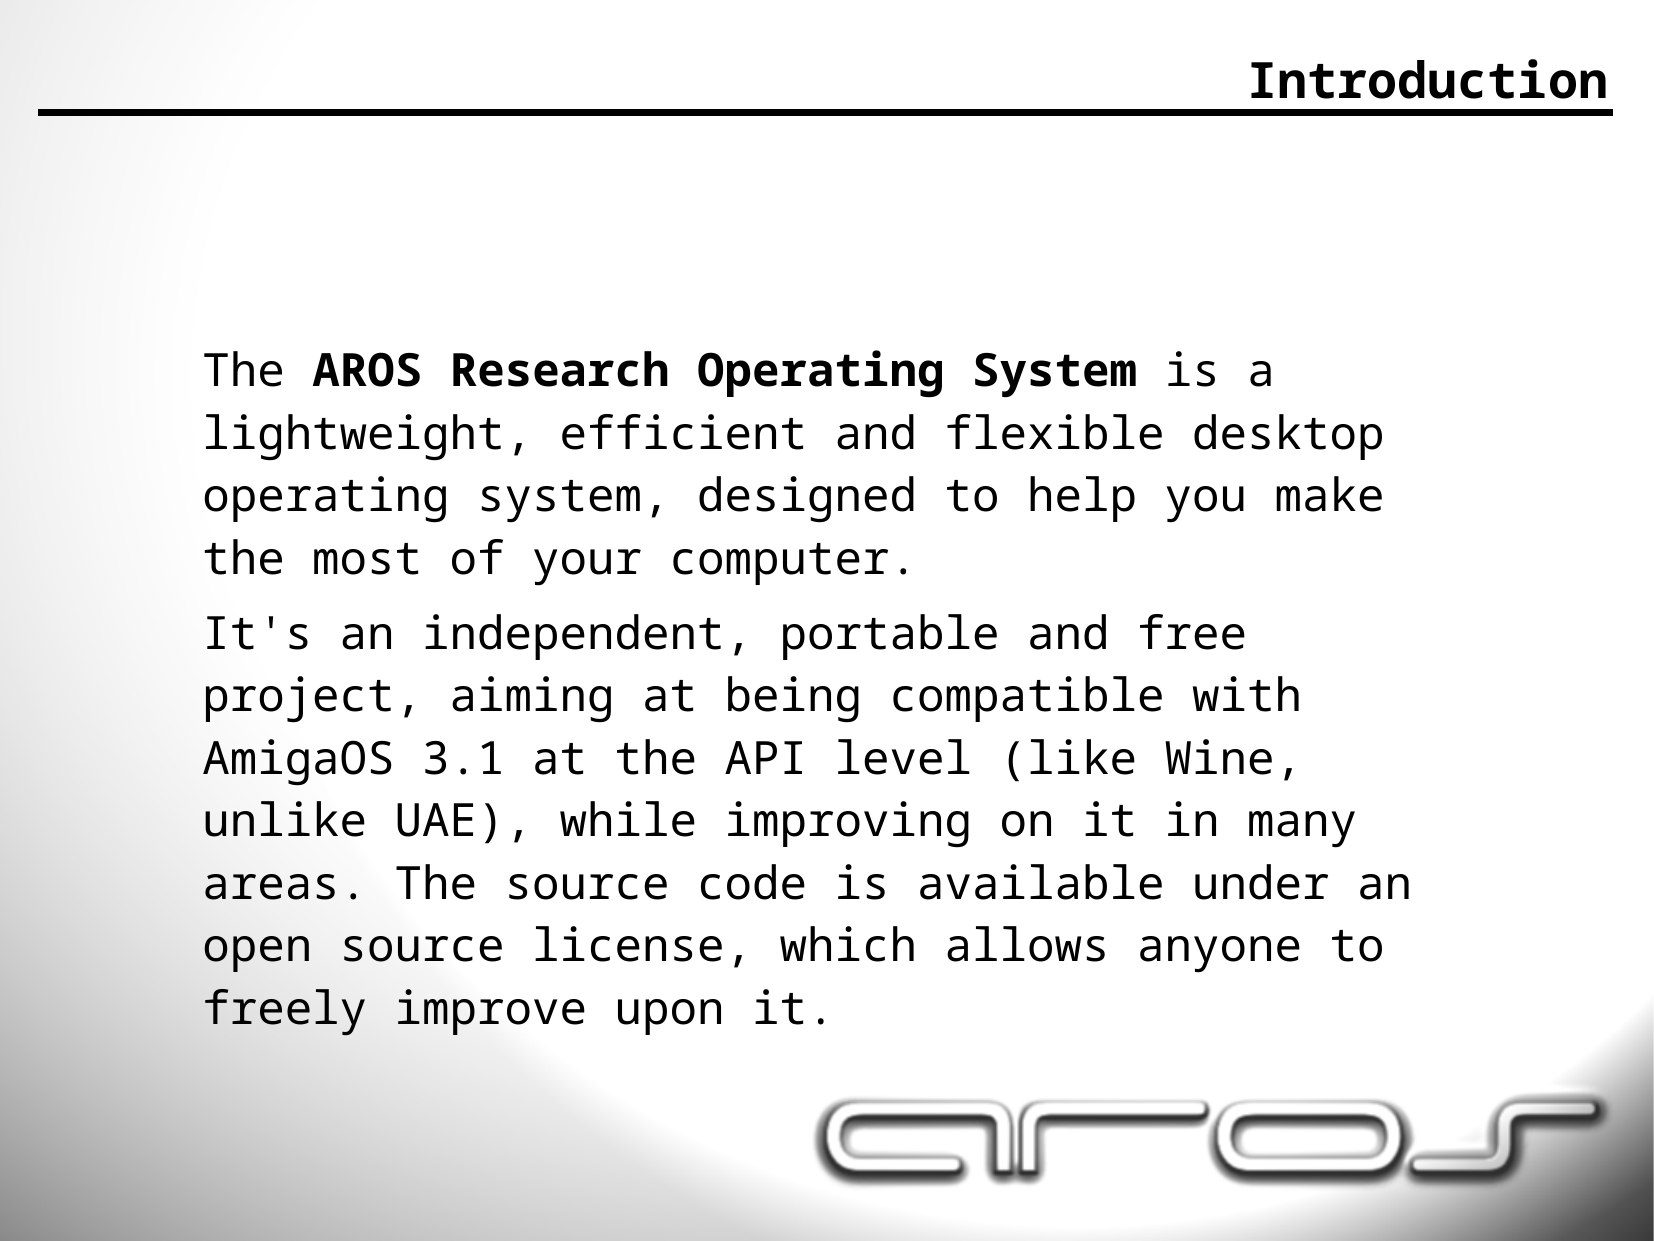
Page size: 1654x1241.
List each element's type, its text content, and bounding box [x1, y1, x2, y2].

text_box Introduction [1233, 37, 1629, 103]
picture [0, 0, 1654, 1241]
text_box The AROS Research Operating System is a lightweight, efficient and flexible desktop operating system, designed to help you make the most of your computer. It's an independent, portable and free project, aiming at being compatible with AmigaOS 3.1 at the API level (like Wine, unlike UAE), while improving on it in many areas. The source code is available under an open source license, which allows anyone to freely improve upon it. [187, 330, 1479, 863]
